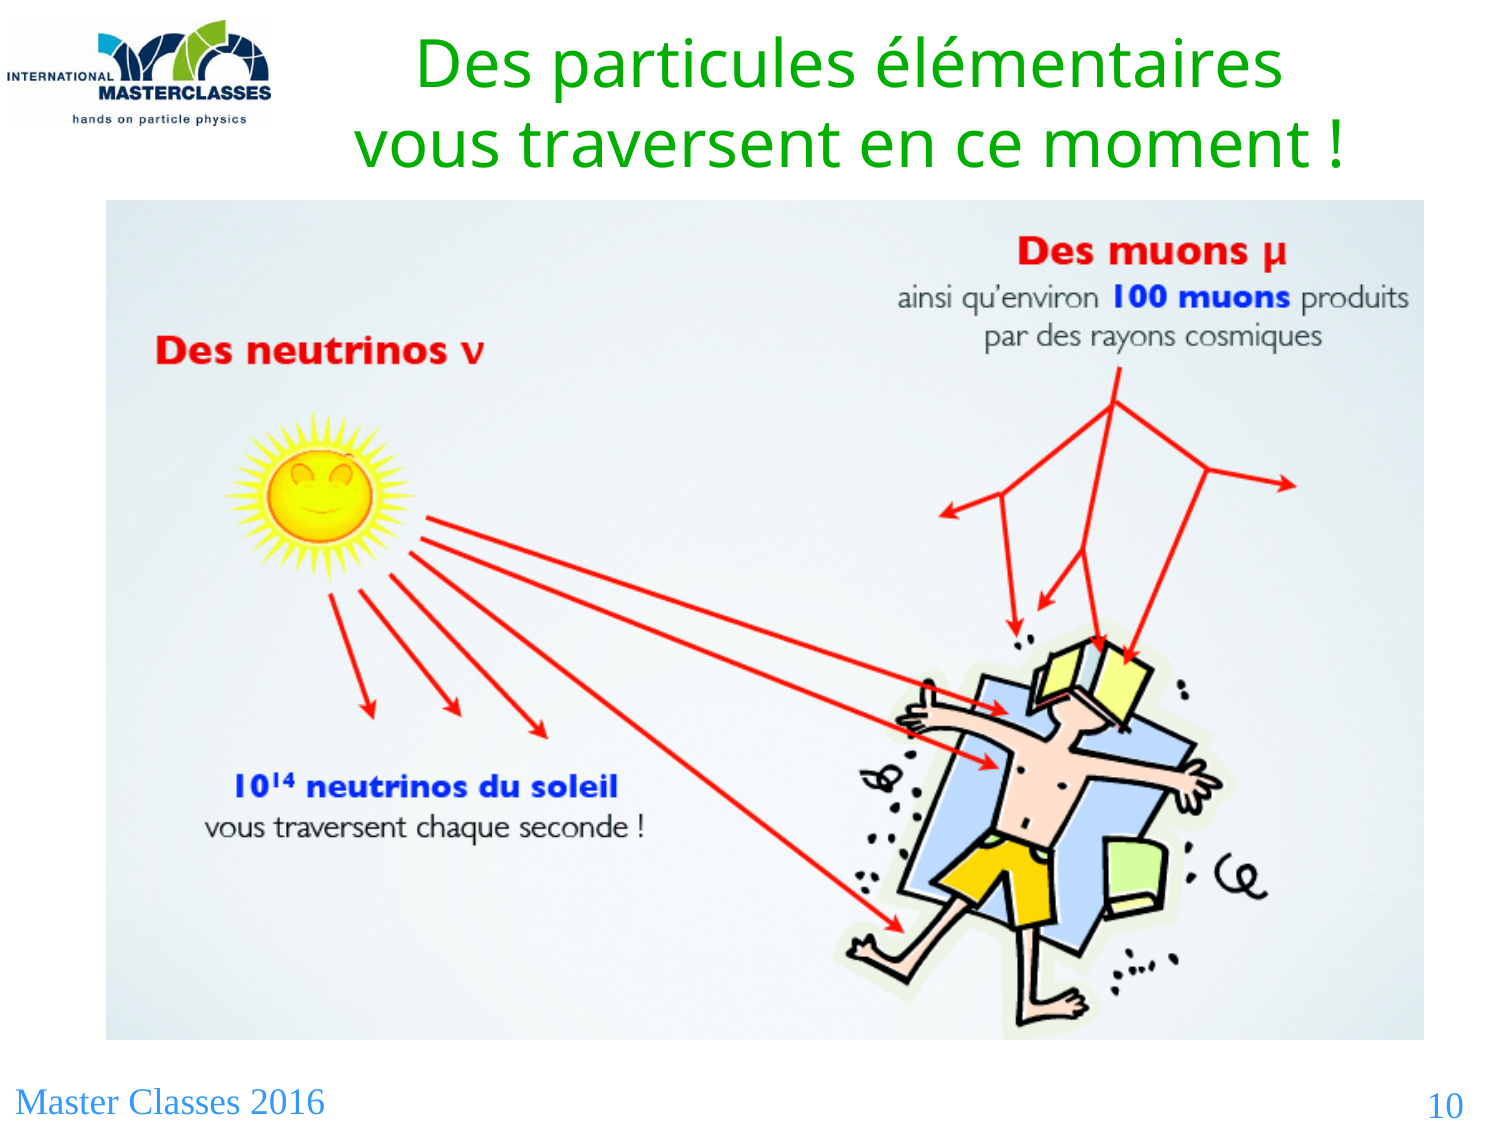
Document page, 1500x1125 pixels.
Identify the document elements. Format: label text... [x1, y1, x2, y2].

title Des particules élémentaires vous traversent en ce moment ! [259, 0, 1441, 237]
picture [106, 200, 1424, 1040]
picture [2, 10, 259, 130]
